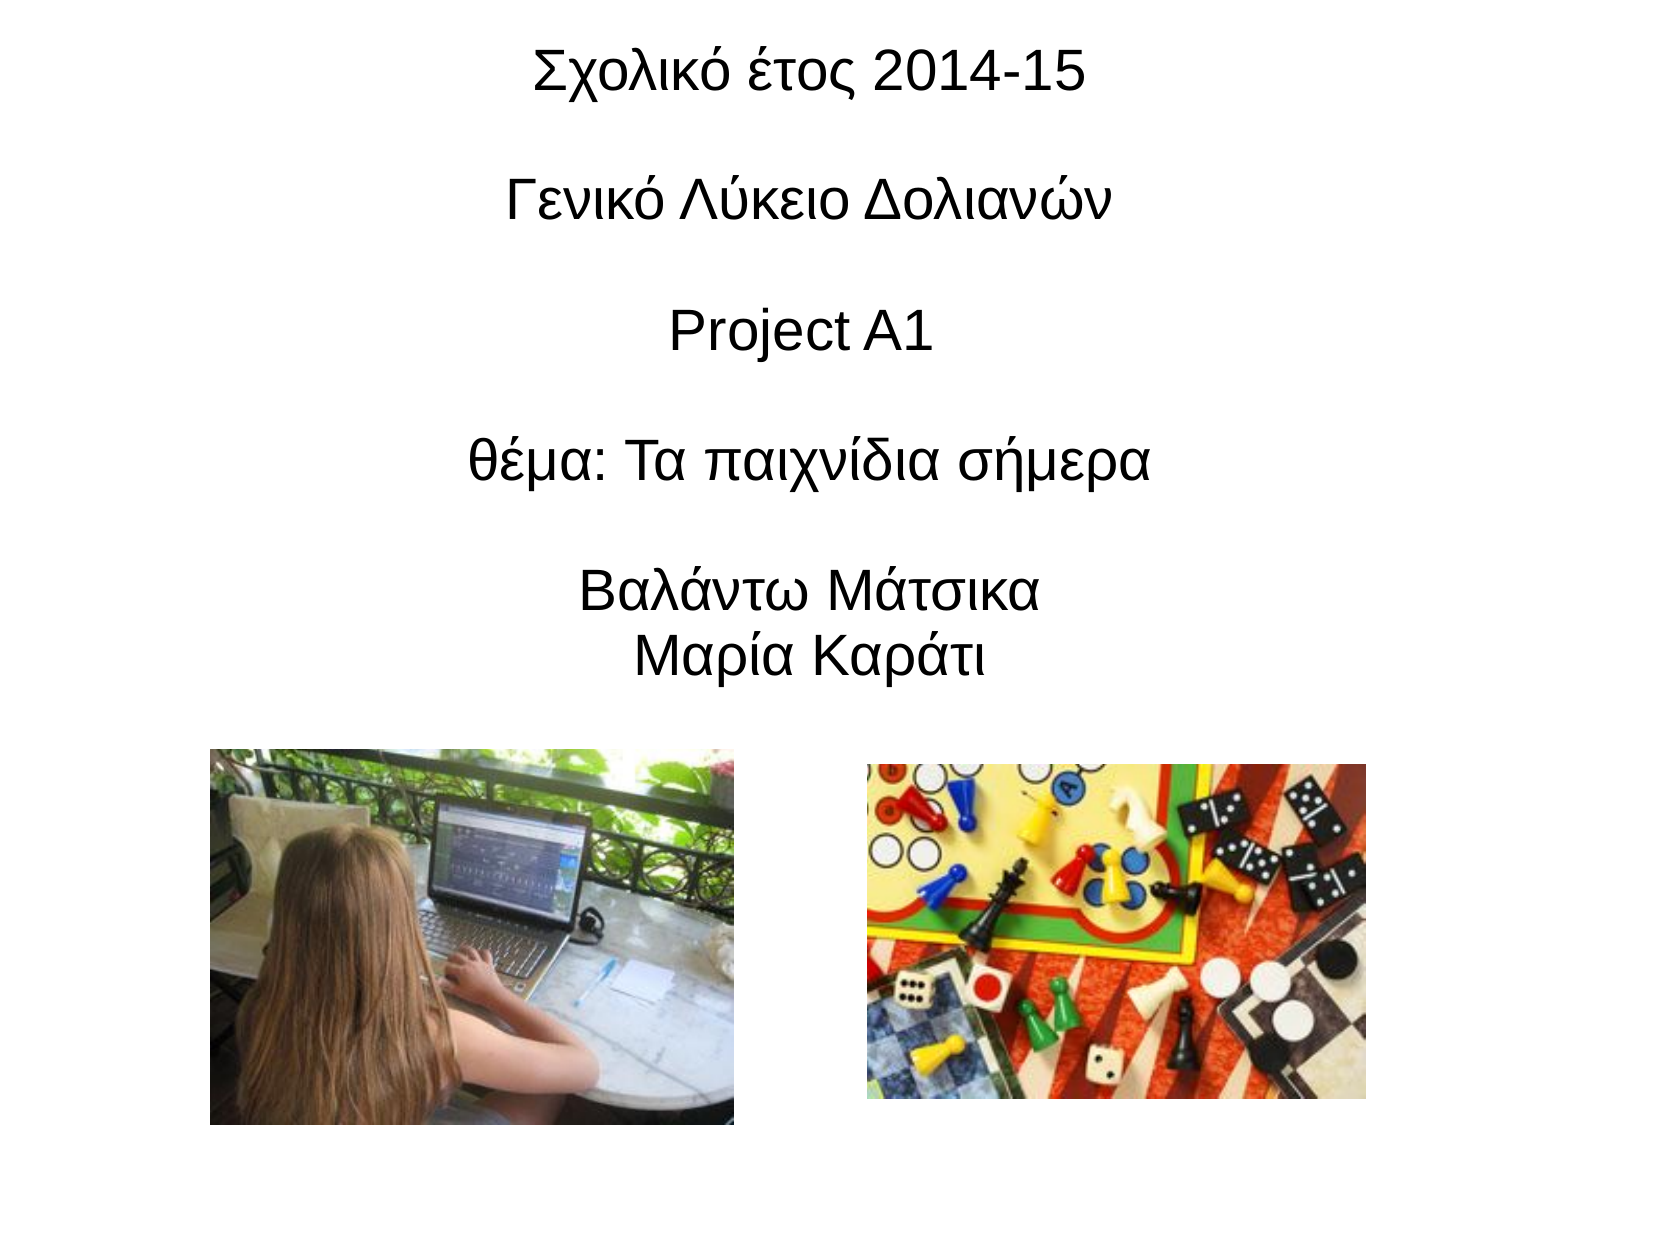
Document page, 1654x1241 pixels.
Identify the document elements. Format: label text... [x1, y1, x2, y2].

title Σχολικό έτος 2014-15 Γενικό Λύκειο Δολιανών Project A1 θέμα: Τα παιχνίδια σήμερα Bαλάντω Μάτσικα Μαρία Καράτι [15, 39, 1606, 1216]
picture [210, 749, 734, 1125]
picture [867, 764, 1366, 1099]
